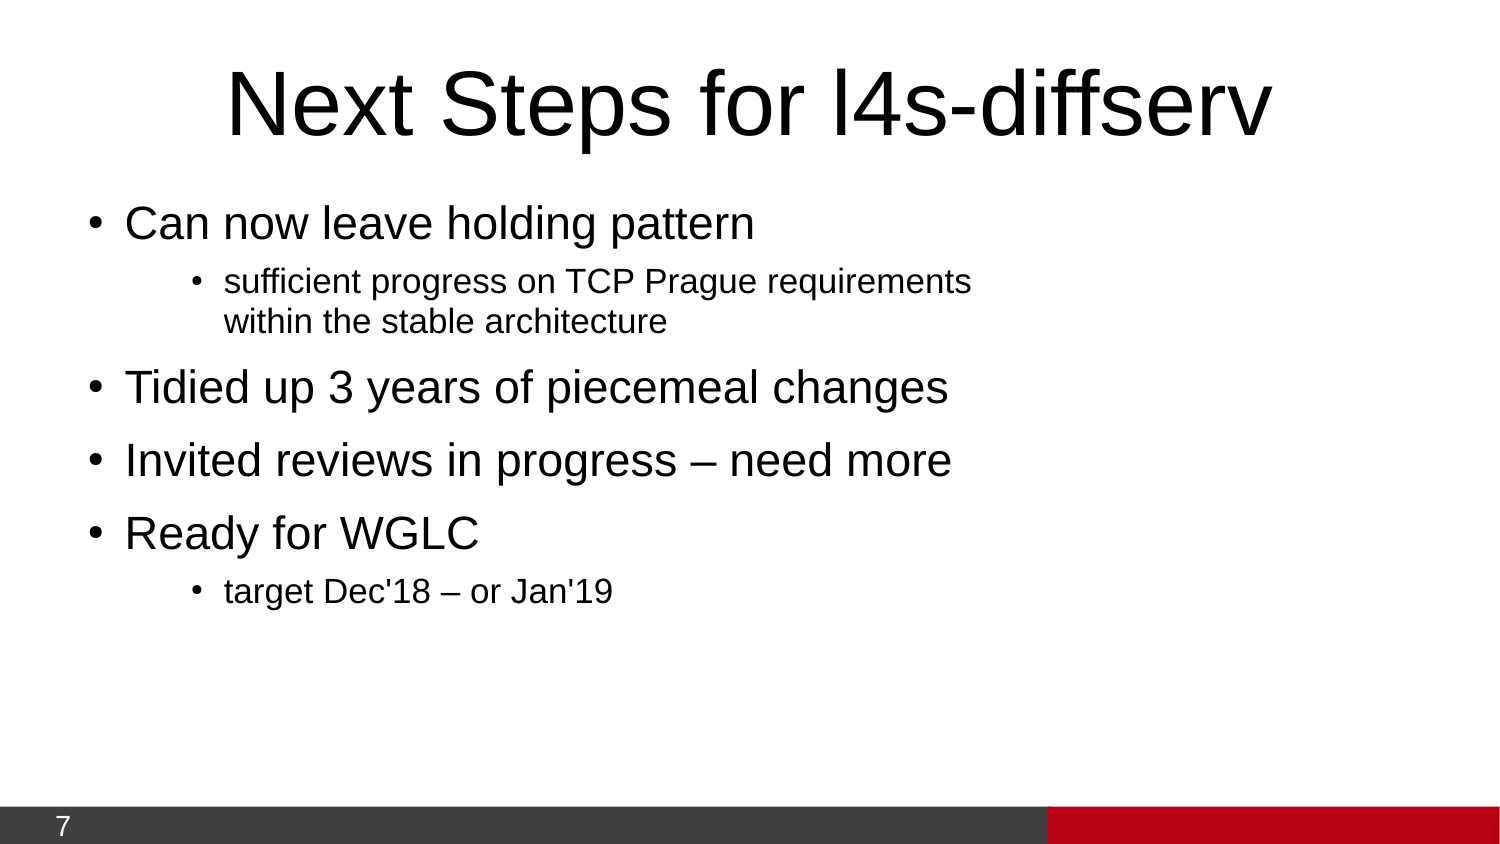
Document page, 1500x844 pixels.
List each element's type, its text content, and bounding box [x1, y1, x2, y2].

list Can now leave holding pattern sufficient progress on TCP Prague requirements within the stable architecture Tidied up 3 years of piecemeal changes Invited reviews in progress – need more Ready for WGLC target Dec'18 – or Jan'19 [75, 197, 994, 687]
title Next Steps for l4s-diffserv [75, 33, 1425, 175]
